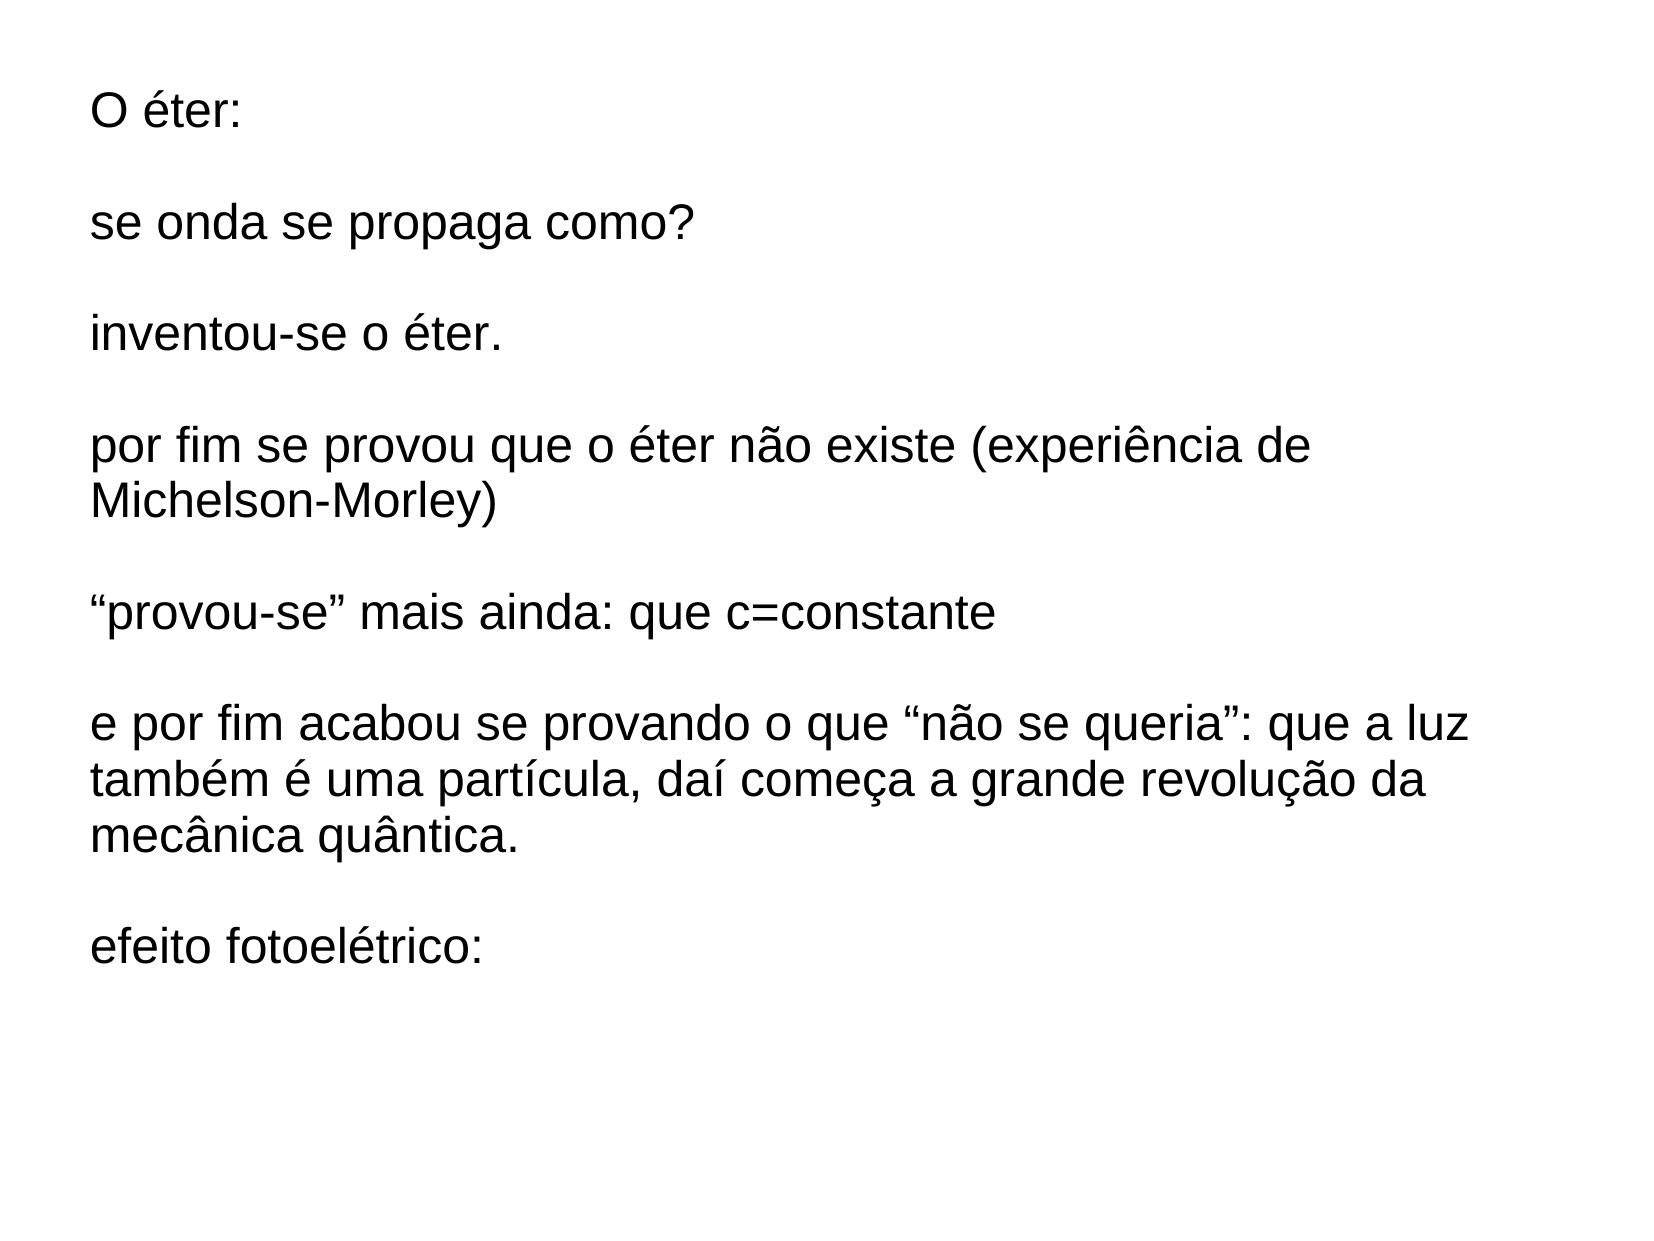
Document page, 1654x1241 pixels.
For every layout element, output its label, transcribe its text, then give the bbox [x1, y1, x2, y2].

text_box O éter: se onda se propaga como? inventou-se o éter. por fim se provou que o éter não existe (experiência de Michelson-Morley) “provou-se” mais ainda: que c=constante e por fim acabou se provando o que “não se queria”: que a luz também é uma partícula, daí começa a grande revolução da mecânica quântica. efeito fotoelétrico: [75, 75, 1576, 982]
